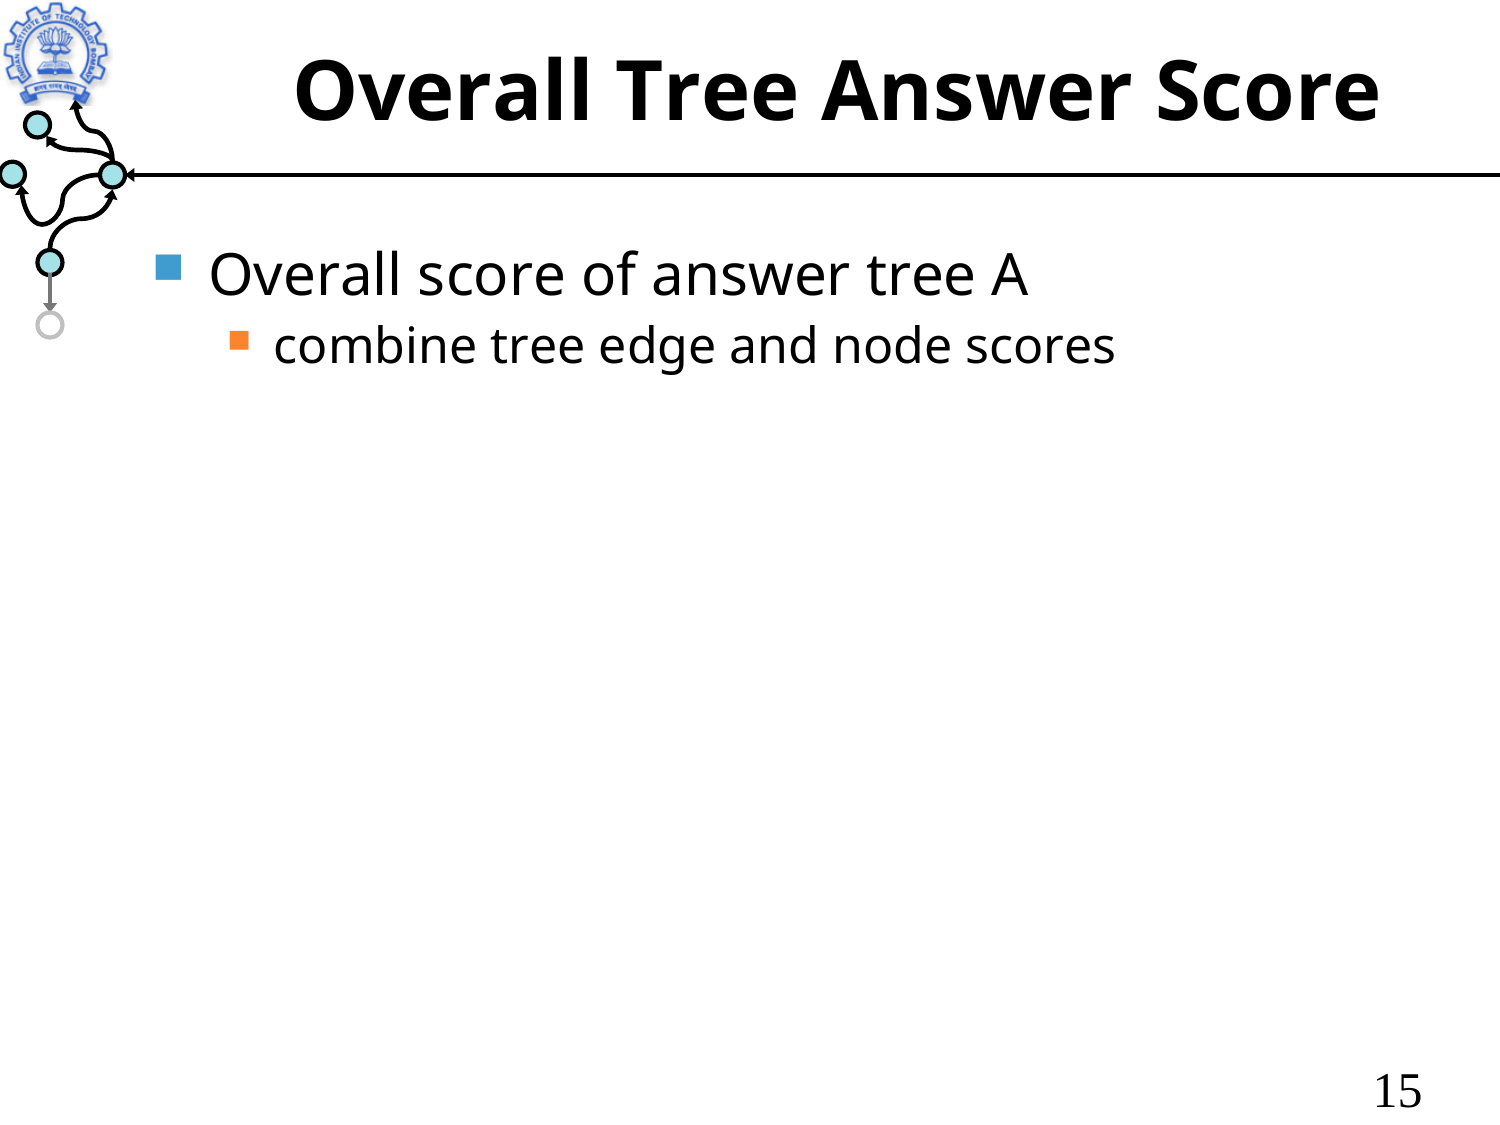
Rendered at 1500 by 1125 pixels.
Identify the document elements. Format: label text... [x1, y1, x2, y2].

title Overall Tree Answer Score [200, 12, 1476, 163]
list Overall score of answer tree A combine tree edge and node scores [137, 237, 1450, 1063]
picture [0, 0, 113, 106]
